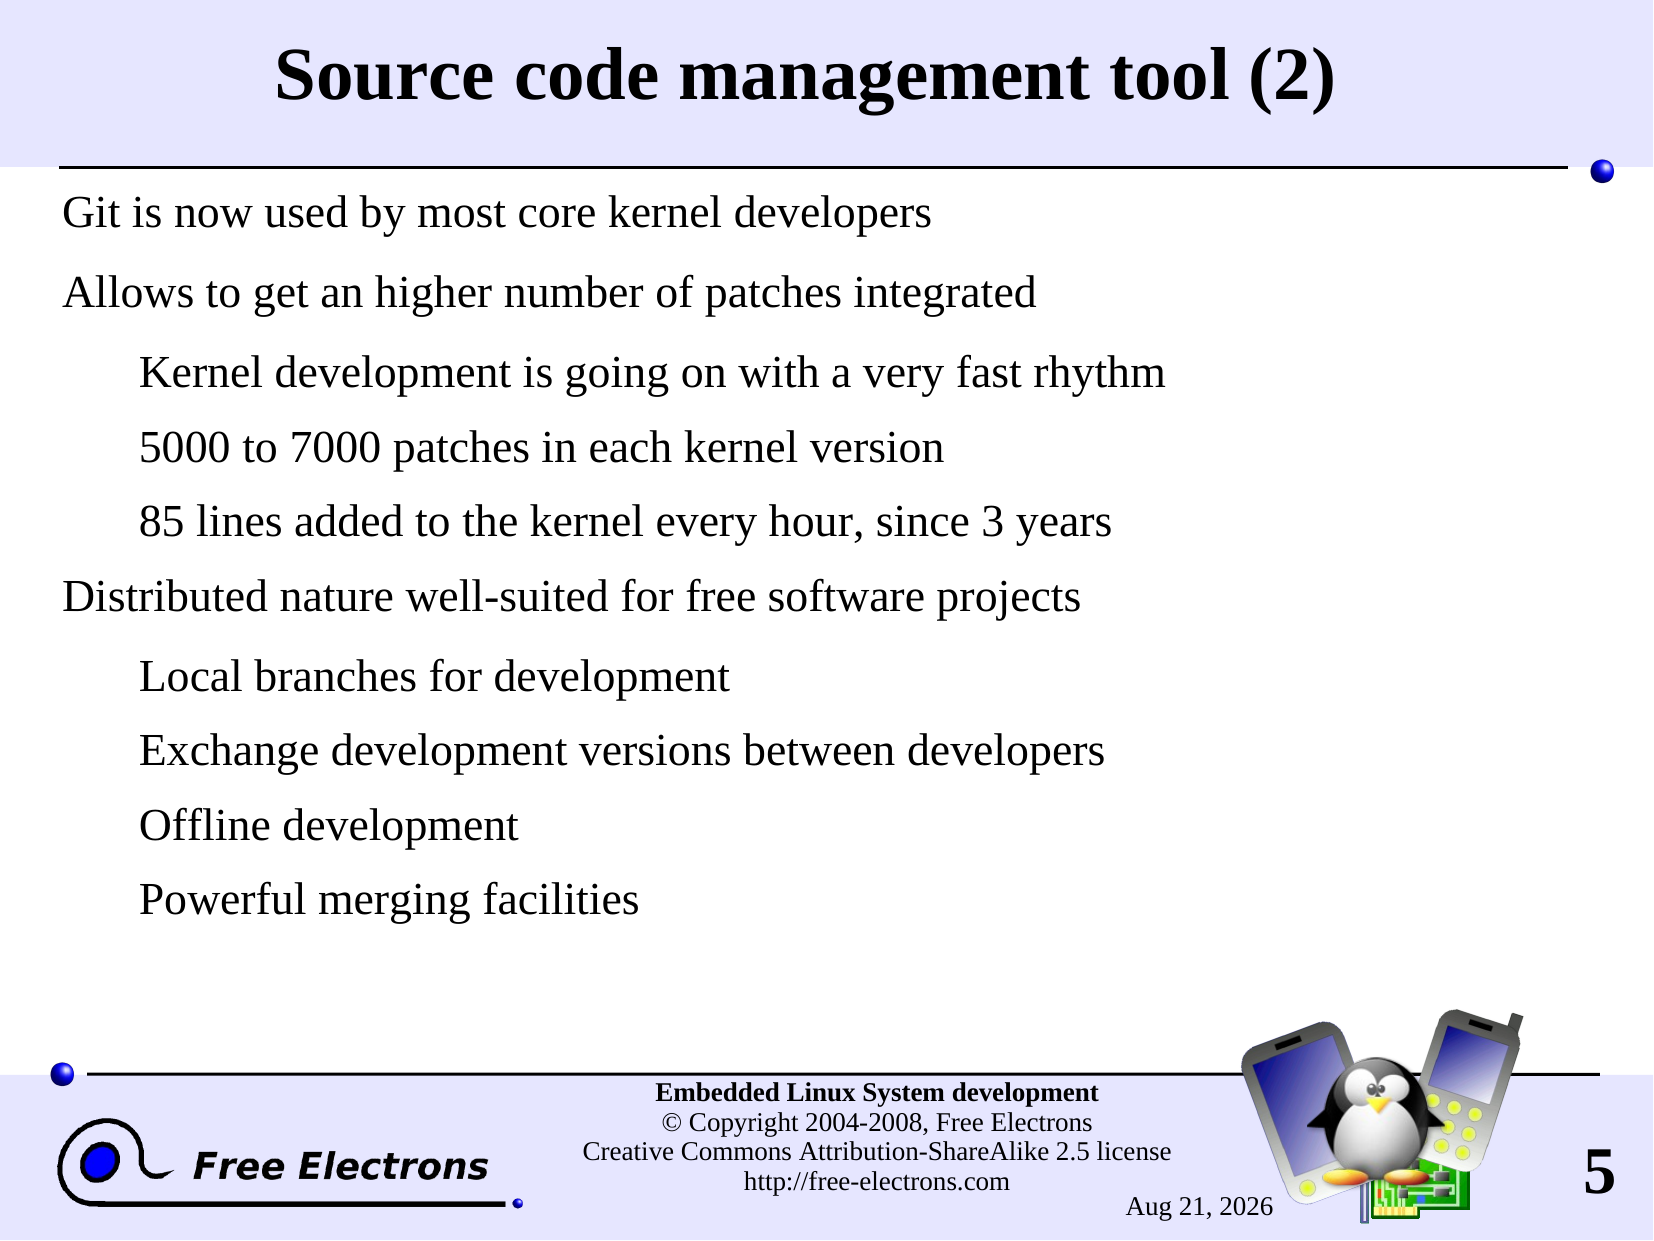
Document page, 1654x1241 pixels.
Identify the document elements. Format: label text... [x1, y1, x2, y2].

list Git is now used by most core kernel developers Allows to get an higher number of patches integrated Kernel development is going on with a very fast rhythm 5000 to 7000 patches in each kernel version 85 lines added to the kernel every hour, since 3 years Distributed nature well-suited for free software projects Local branches for development Exchange development versions between developers Offline development Powerful merging facilities [44, 186, 1610, 1037]
picture [1225, 1037, 1531, 1241]
title Source code management tool (2) [60, 25, 1551, 124]
picture [50, 1107, 527, 1216]
